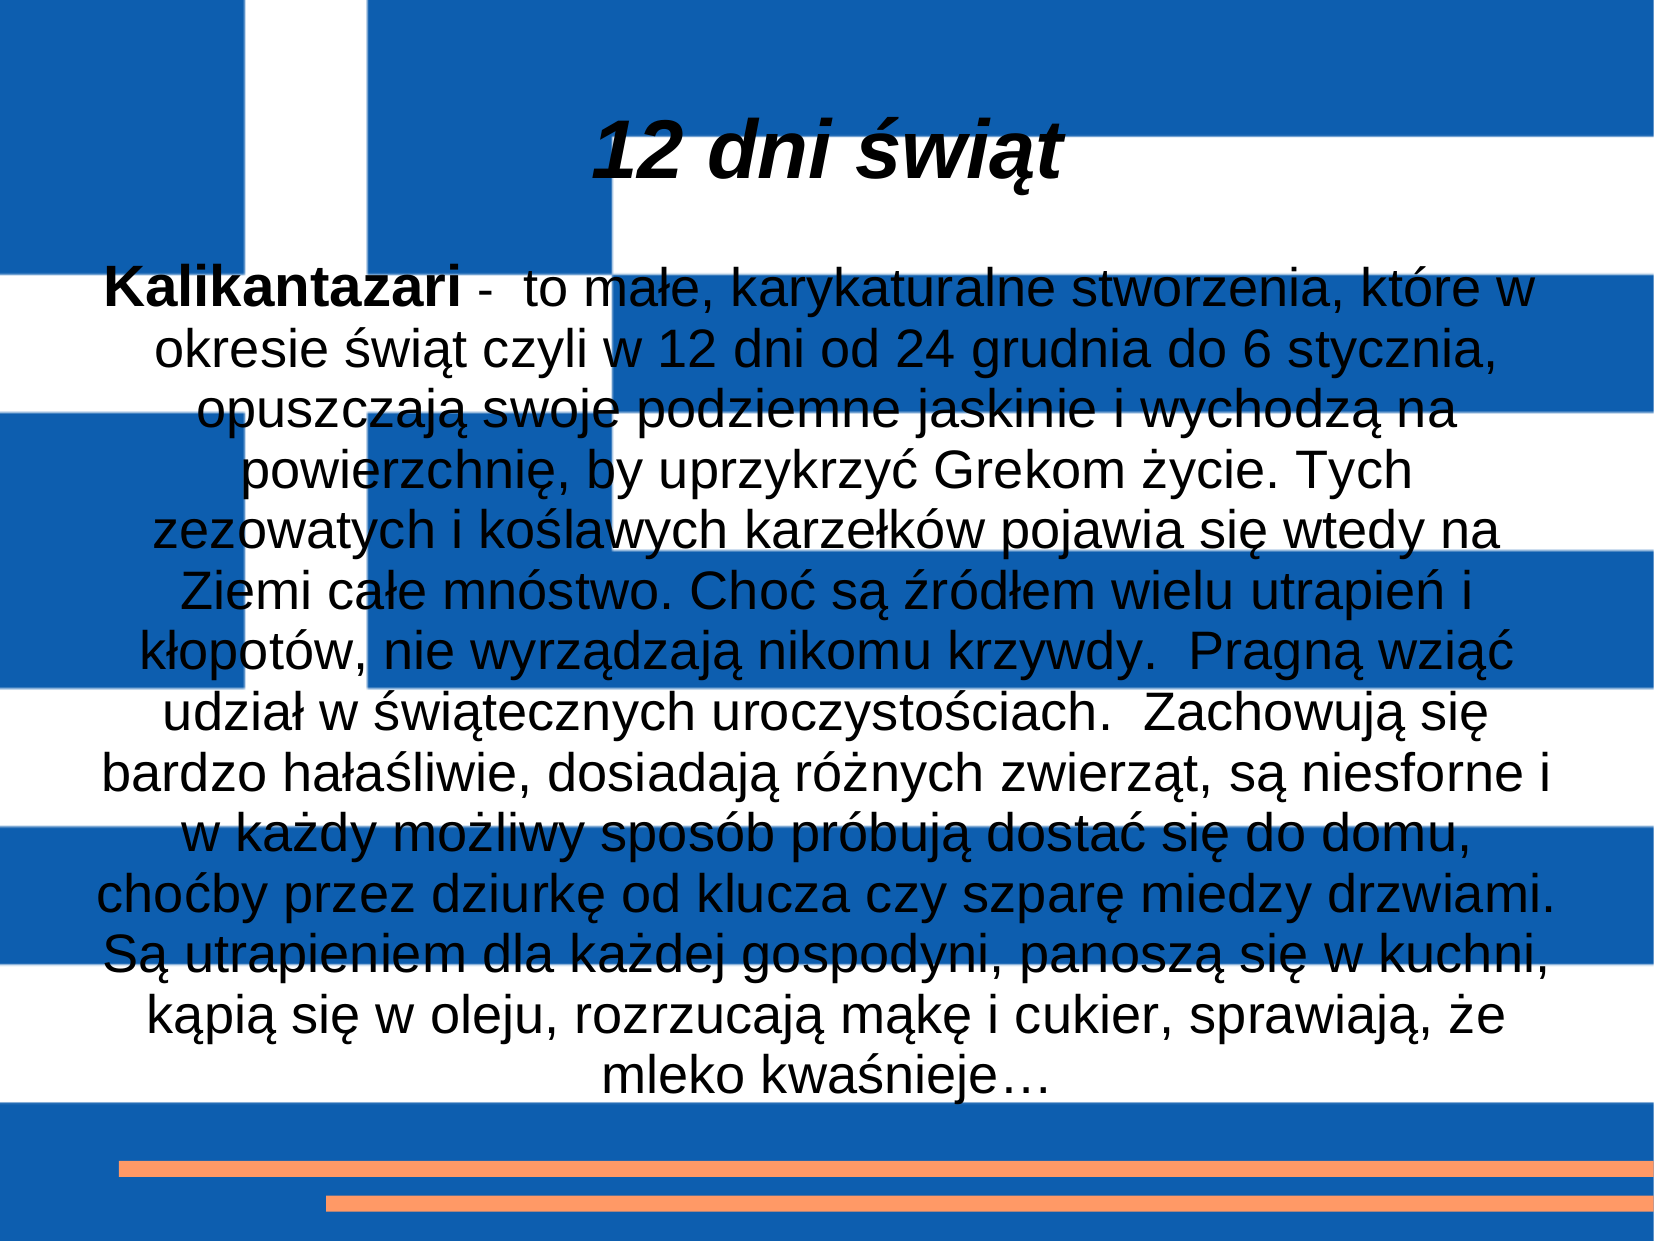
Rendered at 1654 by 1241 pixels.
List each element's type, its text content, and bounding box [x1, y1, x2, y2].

picture [0, 0, 1654, 1241]
title 12 dni świąt [121, 46, 1534, 253]
list Kalikantazari - to małe, karykaturalne stworzenia, które w okresie świąt czyli w 12 dni od 24 grudnia do 6 stycznia, opuszczają swoje podziemne jaskinie i wychodzą na powierzchnię, by uprzykrzyć Grekom życie. Tych zezowatych i koślawych karzełków pojawia się wtedy na Ziemi całe mnóstwo. Choć są źródłem wielu utrapień i kłopotów, nie wyrządzają nikomu krzywdy. Pragną wziąć udział w świątecznych uroczystościach. Zachowują się bardzo hałaśliwie, dosiadają różnych zwierząt, są niesforne i w każdy możliwy sposób próbują dostać się do domu, choćby przez dziurkę od klucza czy szparę miedzy drzwiami. Są utrapieniem dla każdej gospodyni, panoszą się w kuchni, kąpią się w oleju, rozrzucają mąkę i cukier, sprawiają, że mleko kwaśnieje… [23, 253, 1561, 1123]
